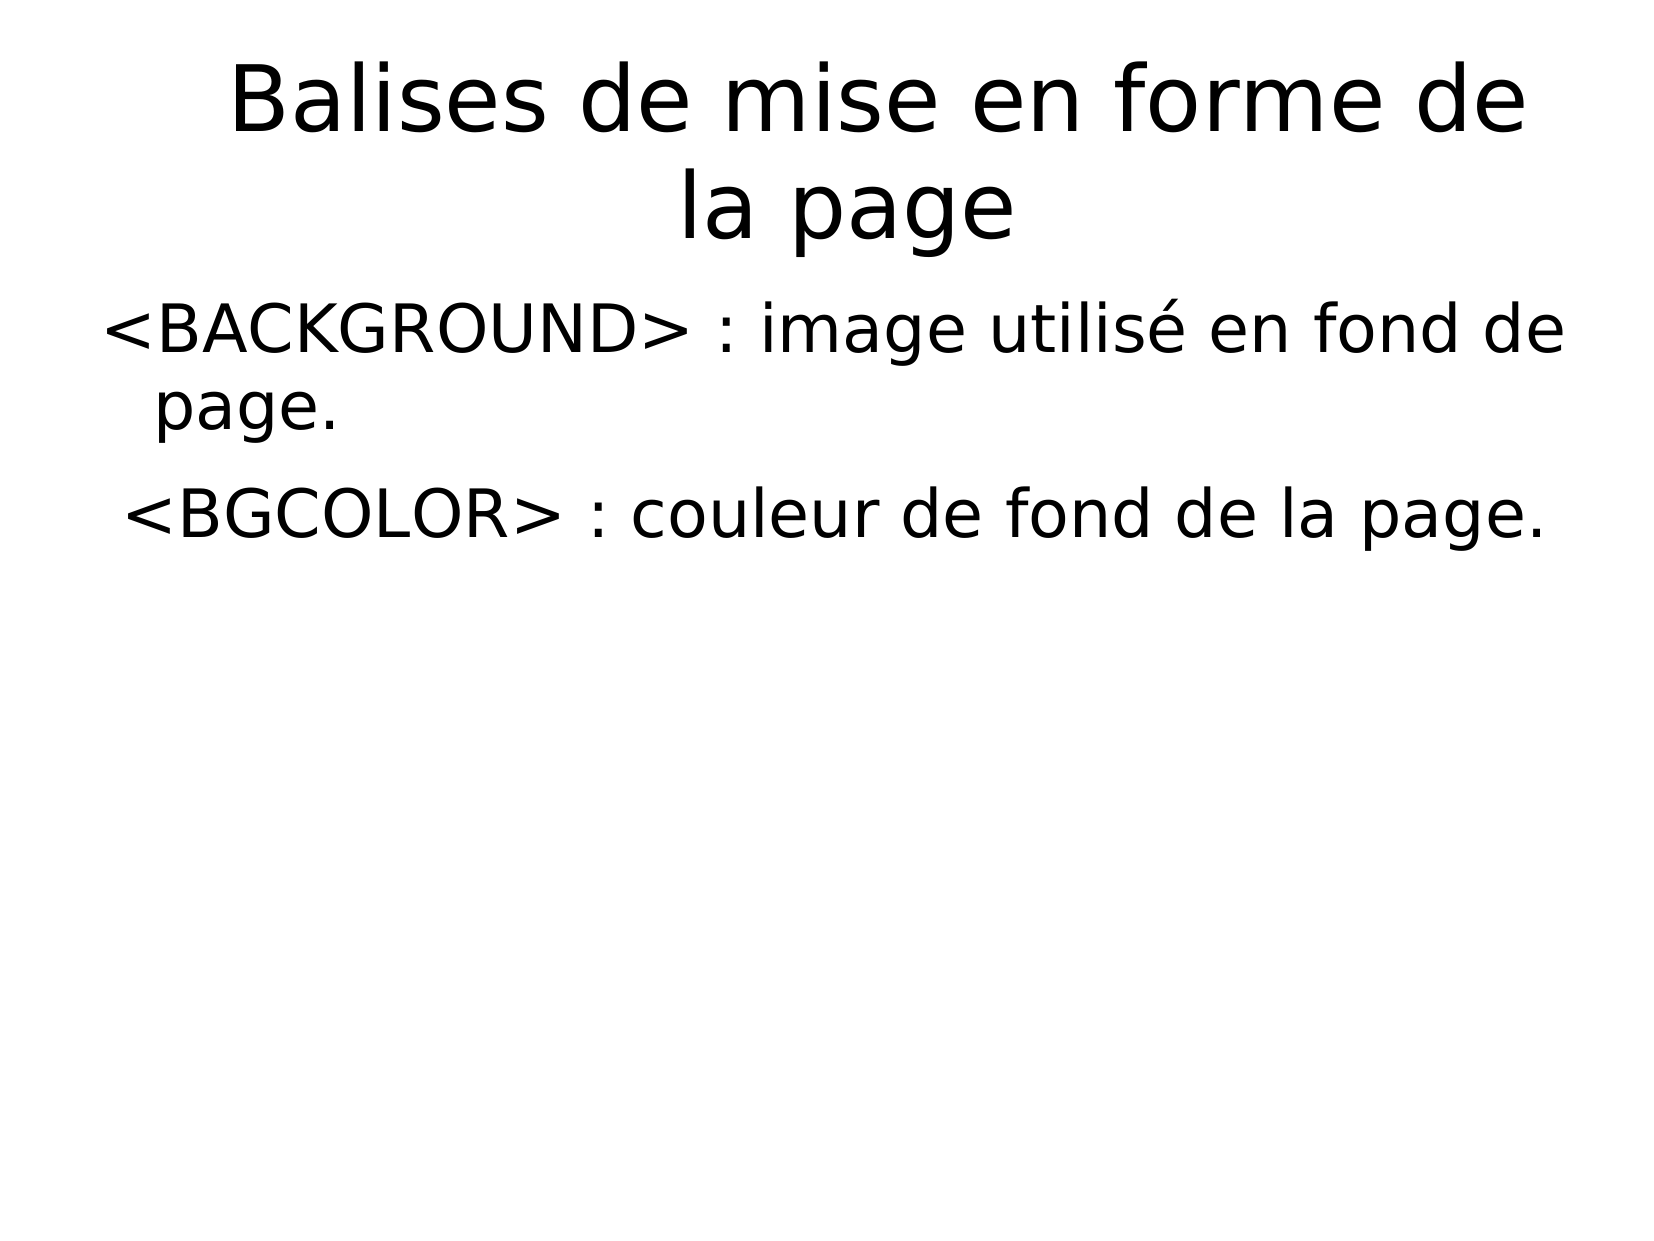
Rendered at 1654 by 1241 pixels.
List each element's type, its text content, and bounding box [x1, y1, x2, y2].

title Balises de mise en forme de la page [82, 45, 1571, 261]
list <BACKGROUND> : image utilisé en fond de page. <BGCOLOR> : couleur de fond de la page. [82, 290, 1571, 1109]
